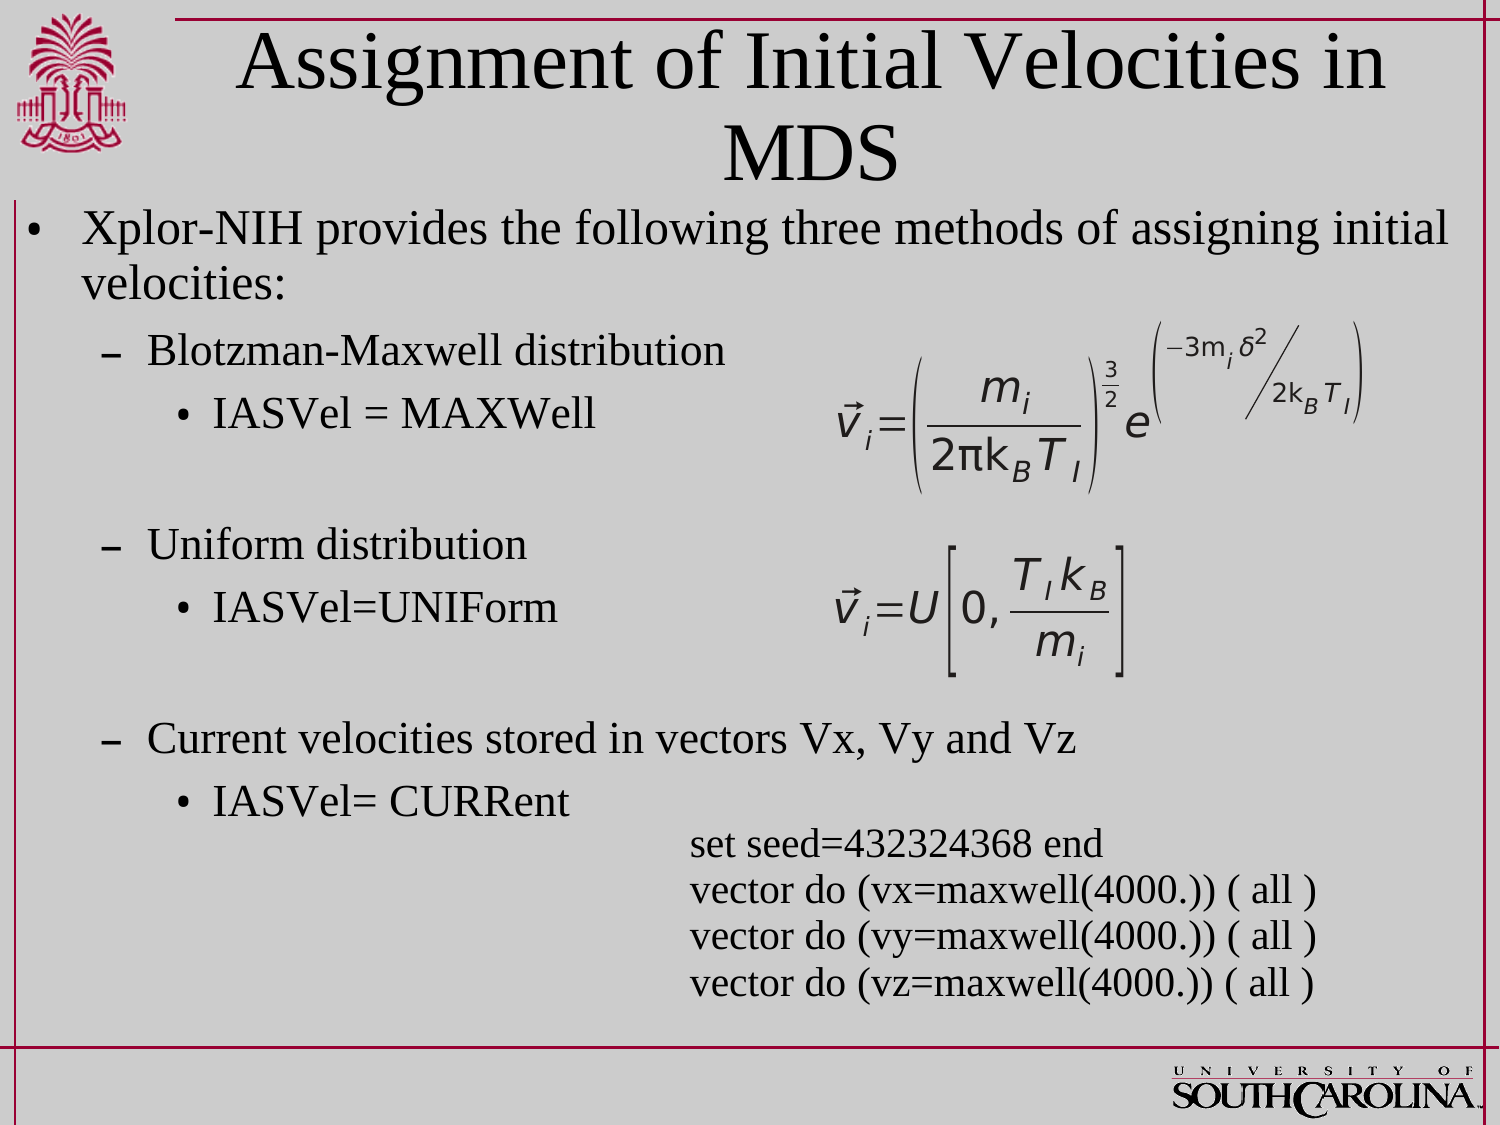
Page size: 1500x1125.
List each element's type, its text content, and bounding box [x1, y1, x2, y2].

chart [825, 319, 1376, 498]
picture [1162, 1049, 1483, 1125]
picture [12, 12, 131, 155]
title Assignment of Initial Velocities in MDS [174, 13, 1450, 199]
chart [822, 543, 1137, 680]
list Xplor-NIH provides the following three methods of assigning initial velocities: Blotzman-Maxwell distribution IASVel = MAXWell Uniform distribution IASVel=UNIForm Current velocities stored in vectors Vx, Vy and Vz IASVel= CURRent [24, 200, 1476, 827]
text_box set seed=432324368 end vector do (vx=maxwell(4000.)) ( all ) vector do (vy=maxwell(4000.)) ( all ) vector do (vz=maxwell(4000.)) ( all ) [675, 812, 1426, 1013]
